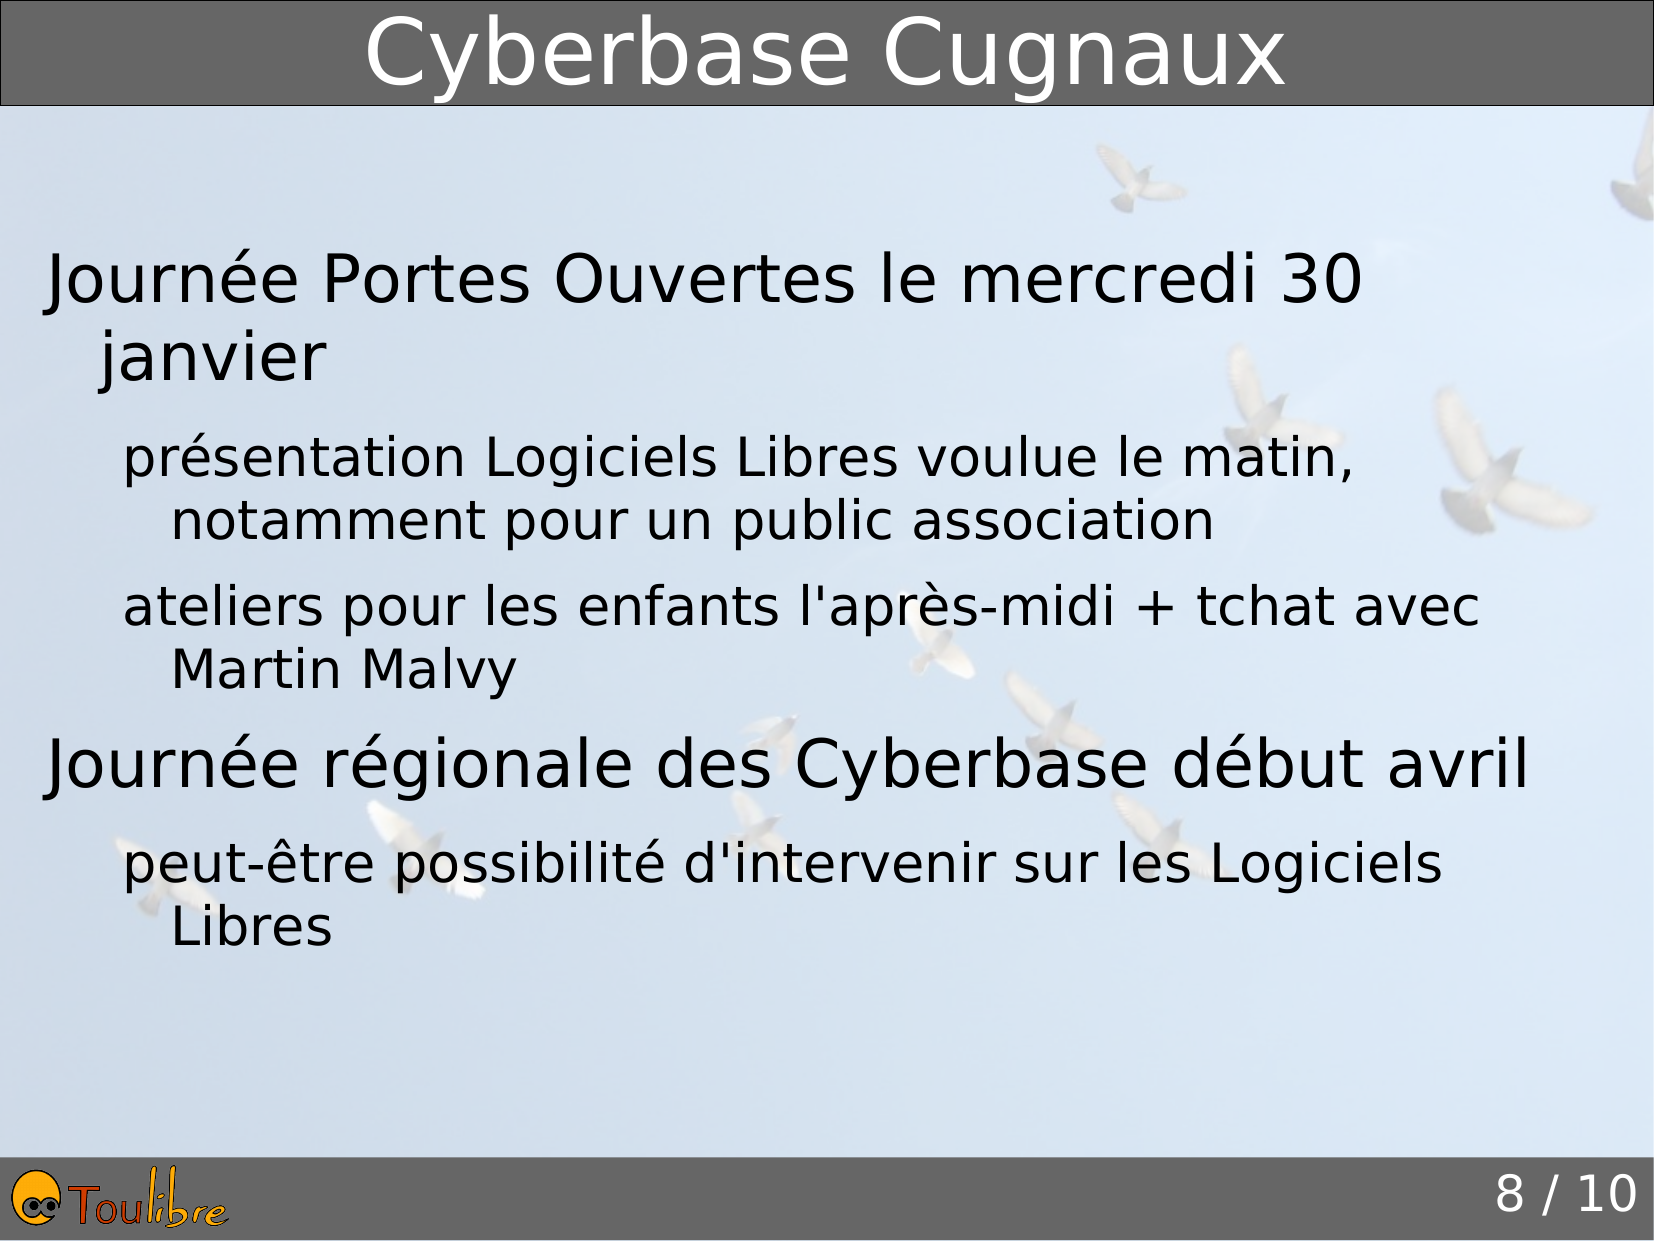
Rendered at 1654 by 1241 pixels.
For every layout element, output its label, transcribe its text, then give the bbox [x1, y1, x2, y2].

picture [11, 1165, 229, 1228]
title Cyberbase Cugnaux [0, 0, 1654, 107]
list Journée Portes Ouvertes le mercredi 30 janvier présentation Logiciels Libres voulue le matin, notamment pour un public association ateliers pour les enfants l'après-midi + tchat avec Martin Malvy Journée régionale des Cyberbase début avril peut-être possibilité d'intervenir sur les Logiciels Libres [28, 240, 1608, 1097]
